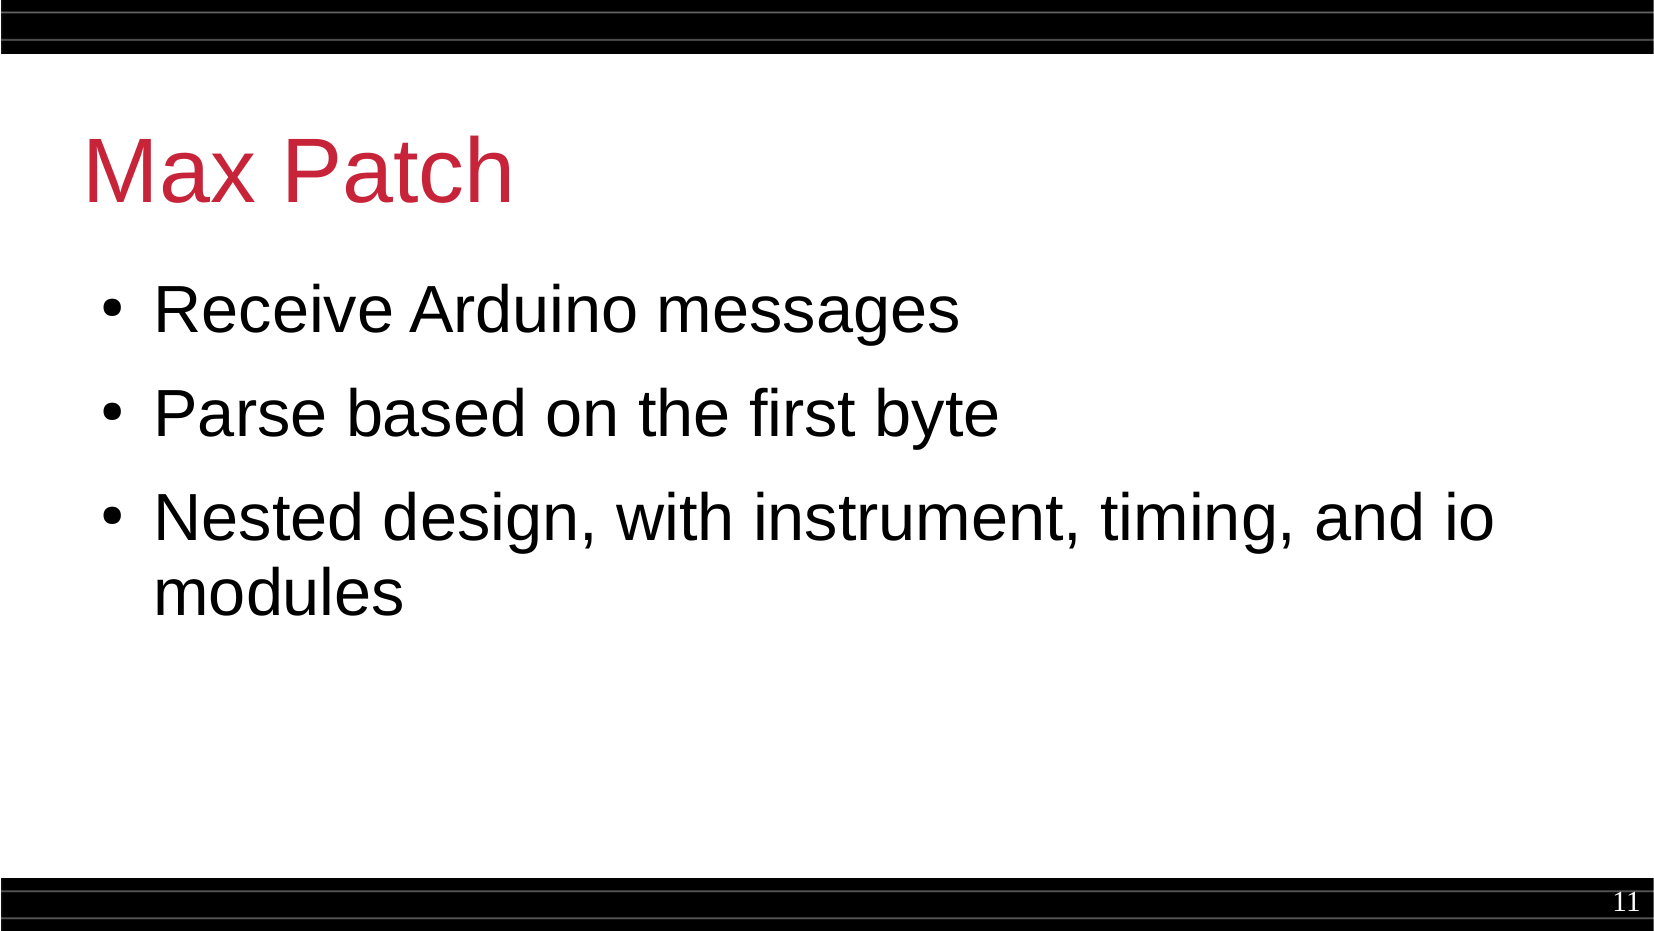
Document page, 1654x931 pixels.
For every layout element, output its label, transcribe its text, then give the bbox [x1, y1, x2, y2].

picture [1, 0, 1654, 54]
list Receive Arduino messages Parse based on the first byte Nested design, with instrument, timing, and io modules [82, 271, 1571, 758]
title Max Patch [82, 92, 1571, 249]
picture [1, 878, 1654, 931]
